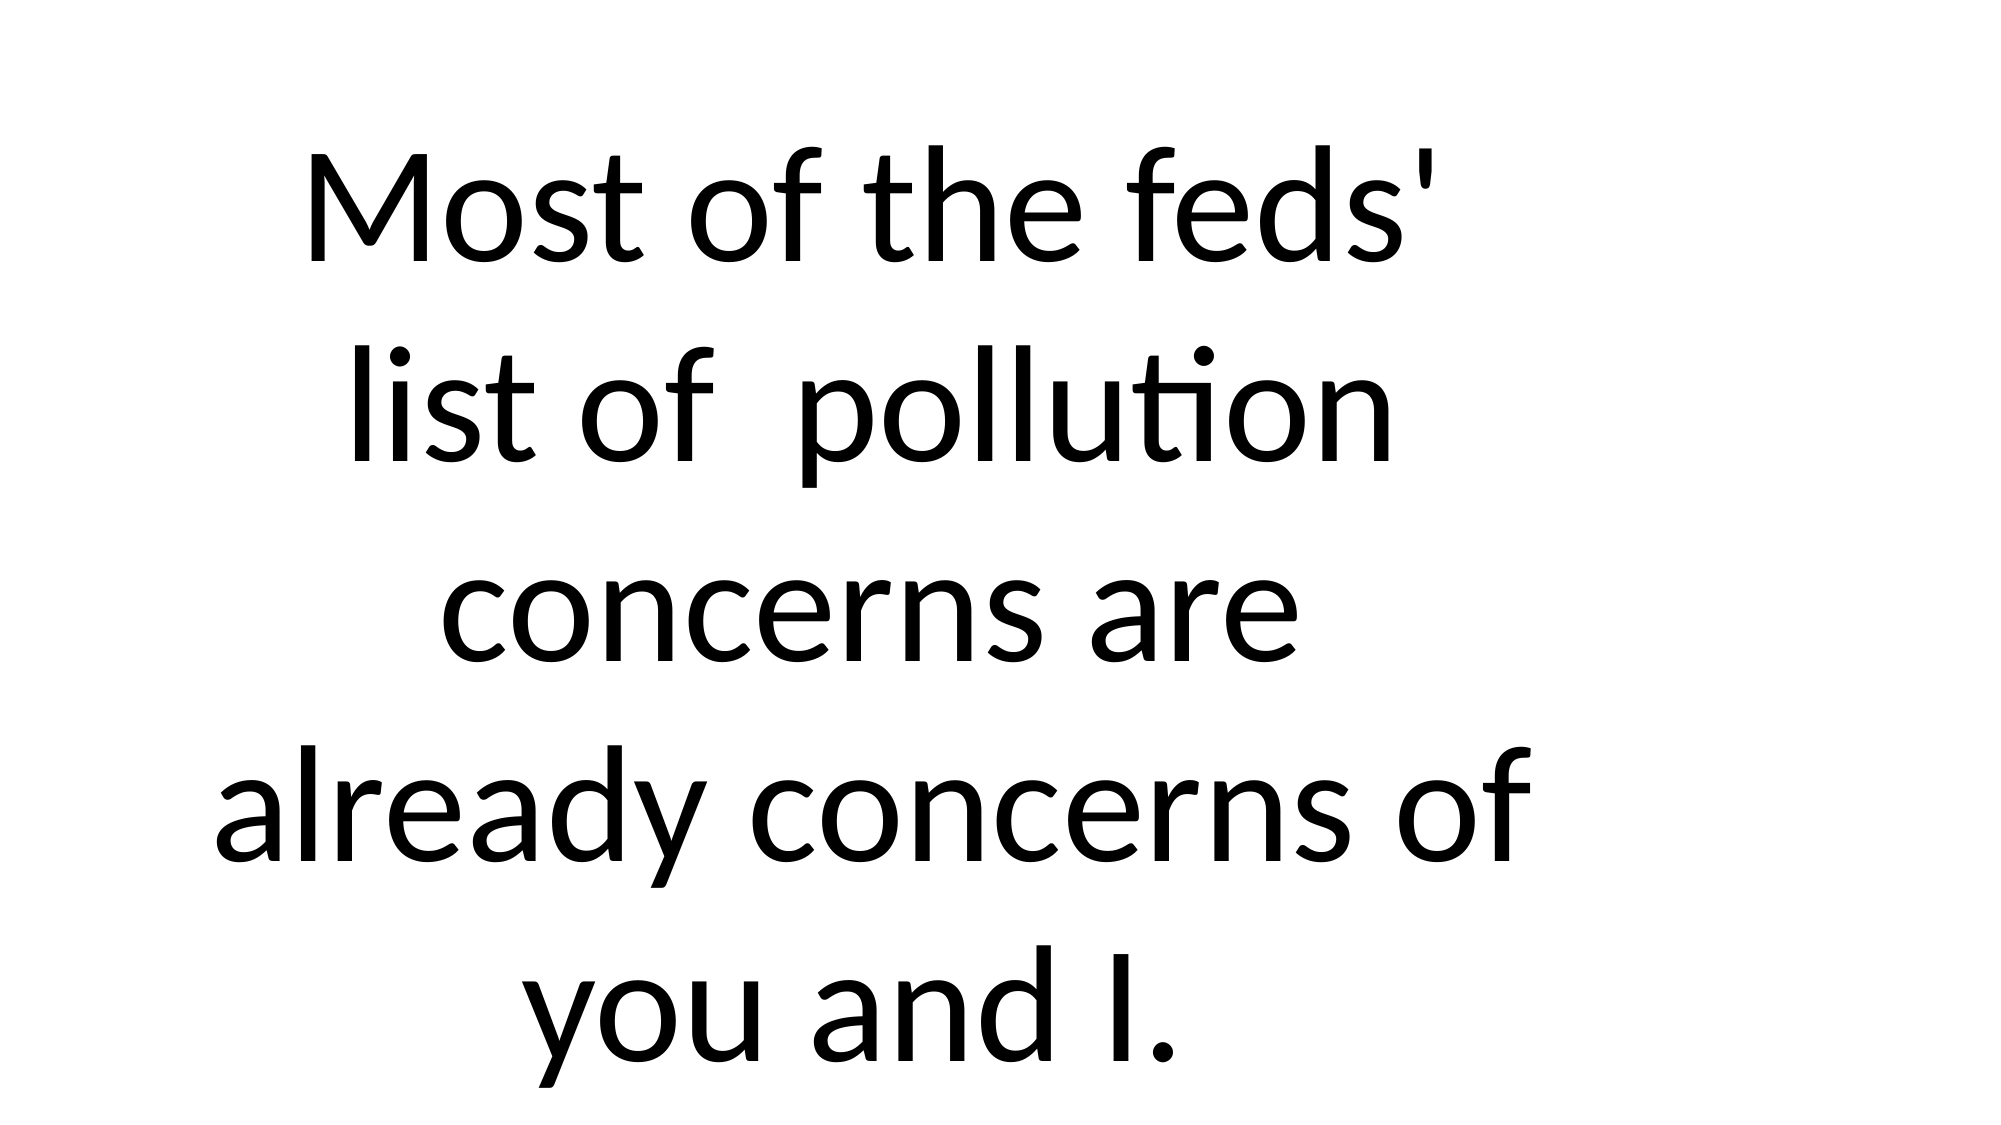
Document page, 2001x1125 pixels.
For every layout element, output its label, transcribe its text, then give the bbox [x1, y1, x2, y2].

text_box Most of the feds' list of pollution concerns are already concerns of you and I. [171, 87, 1572, 1103]
